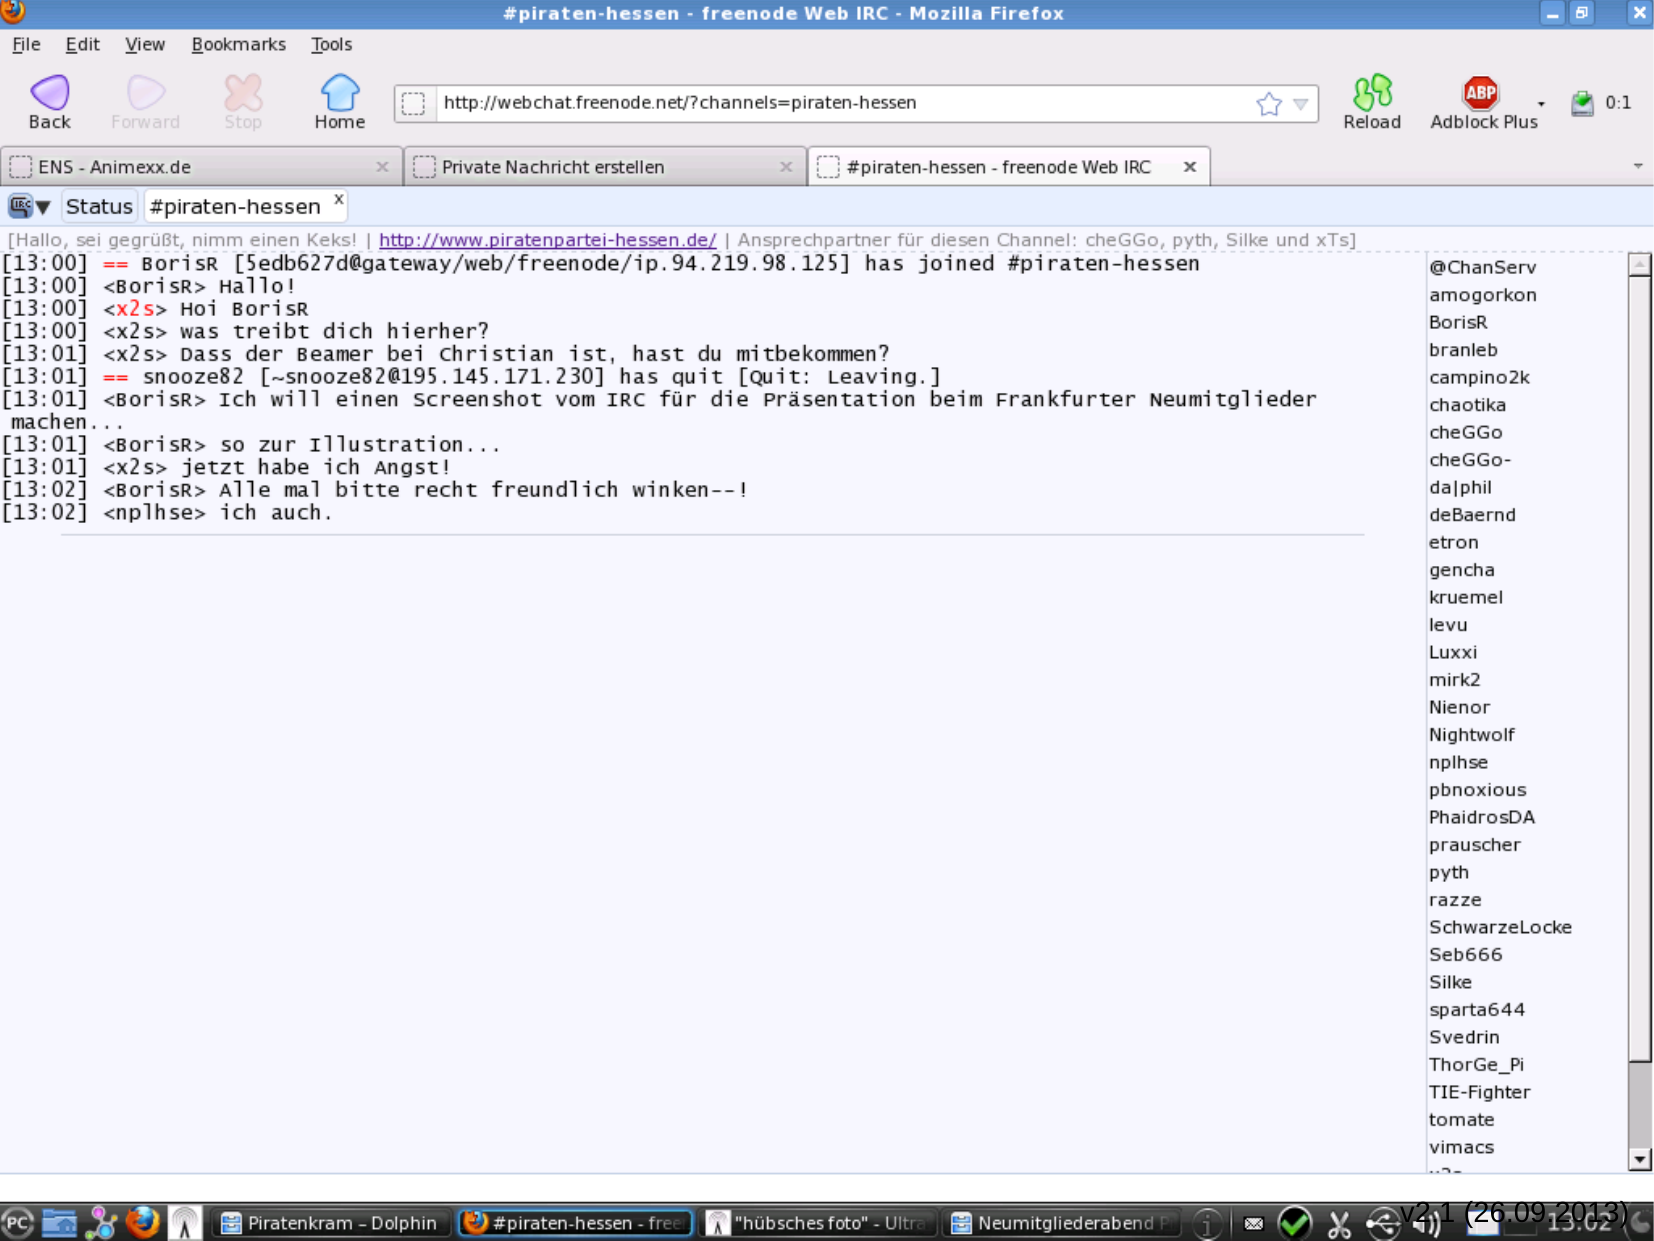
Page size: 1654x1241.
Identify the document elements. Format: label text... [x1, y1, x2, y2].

picture [0, 0, 1654, 1241]
list v2.1 (26.09.2013) [1358, 1192, 1654, 1241]
